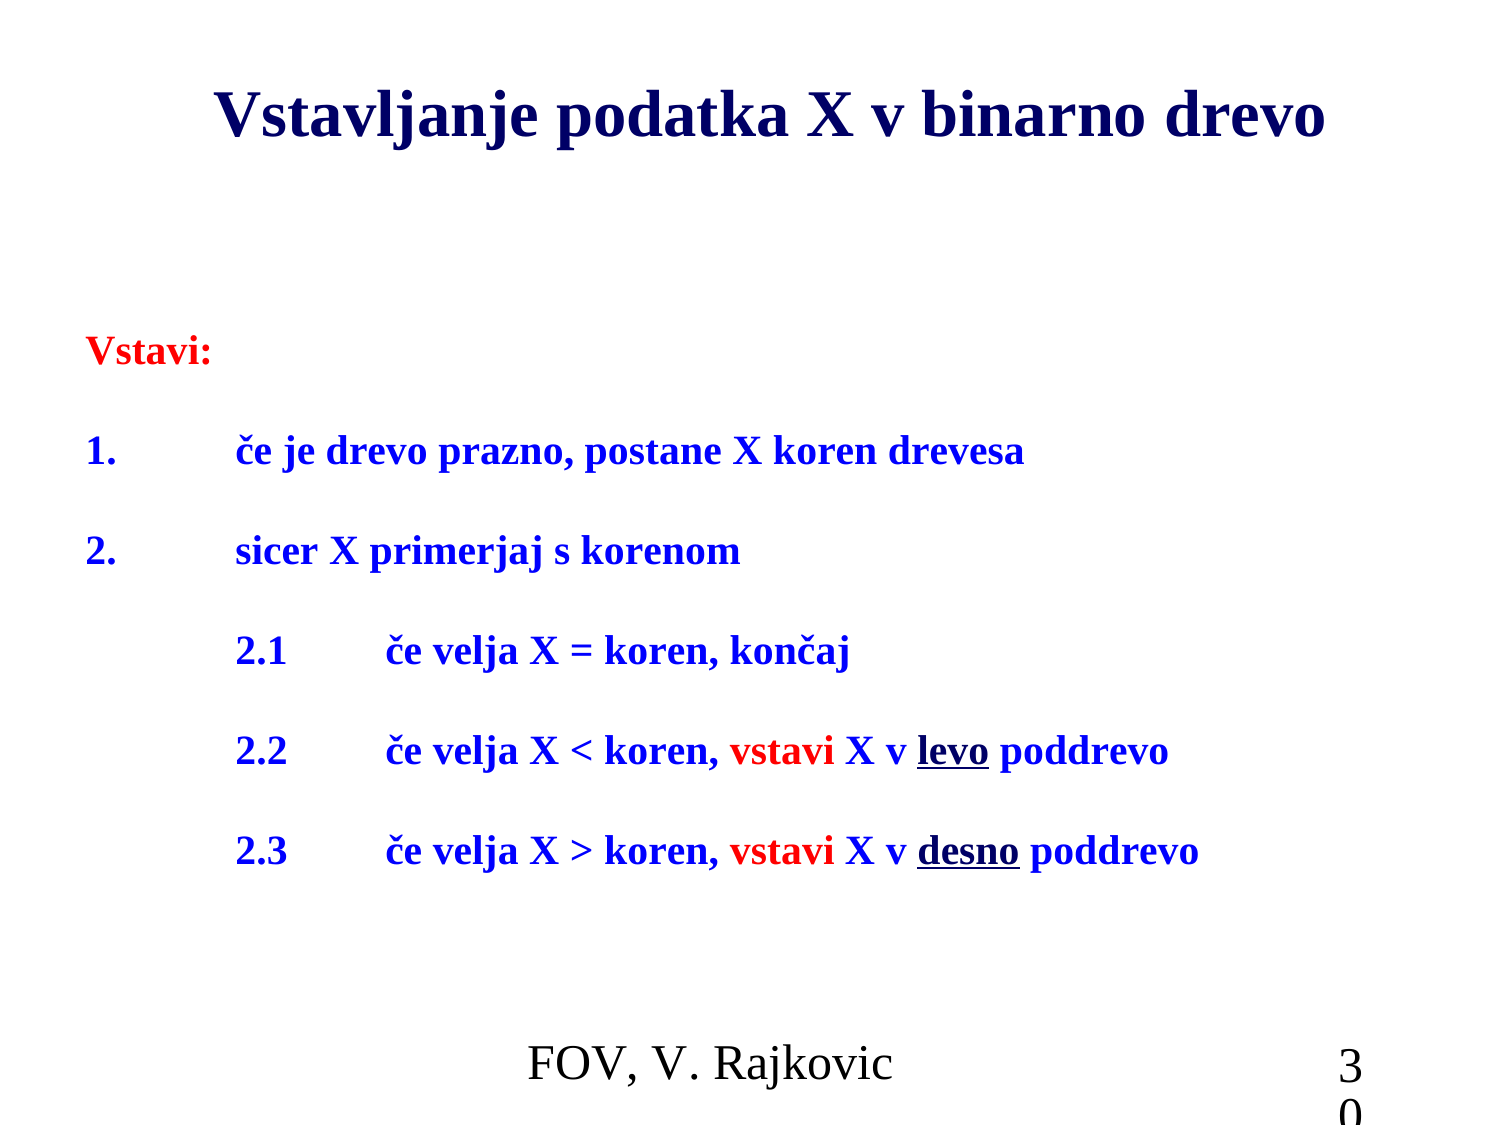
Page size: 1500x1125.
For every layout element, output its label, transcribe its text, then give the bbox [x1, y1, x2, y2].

text_box Vstavi: 1. če je drevo prazno, postane X koren drevesa 2. sicer X primerjaj s korenom 2.1 če velja X = koren, končaj 2.2 če velja X < koren, vstavi X v levo poddrevo 2.3 če velja X > koren, vstavi X v desno poddrevo [70, 314, 1215, 881]
text_box Vstavljanje podatka X v binarno drevo [198, 62, 1345, 158]
